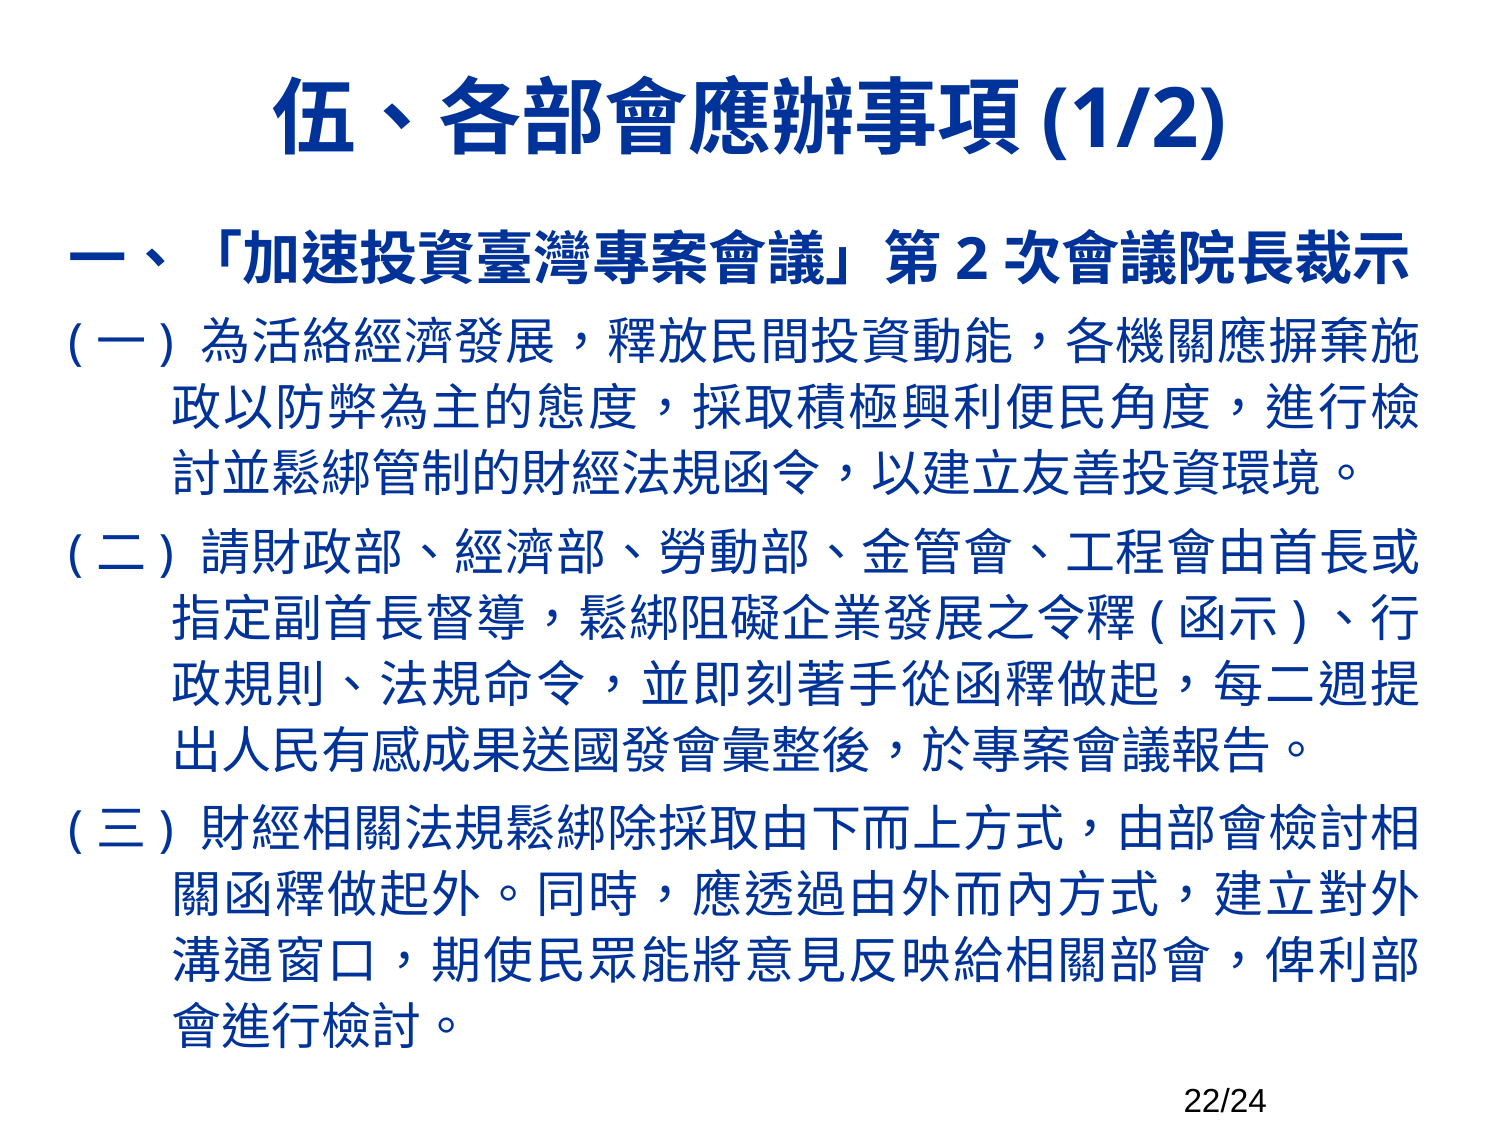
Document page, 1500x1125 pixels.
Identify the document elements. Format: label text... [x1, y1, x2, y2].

text_box 一、「加速投資臺灣專案會議」第2次會議院長裁示 (一) 為活絡經濟發展，釋放民間投資動能，各機關應摒棄施政以防弊為主的態度，採取積極興利便民角度，進行檢討並鬆綁管制的財經法規函令，以建立友善投資環境。 (二) 請財政部、經濟部、勞動部、金管會、工程會由首長或指定副首長督導，鬆綁阻礙企業發展之令釋(函示)、行政規則、法規命令，並即刻著手從函釋做起，每二週提出人民有感成果送國發會彙整後，於專案會議報告。 (三) 財經相關法規鬆綁除採取由下而上方式，由部會檢討相關函釋做起外。同時，應透過由外而內方式，建立對外溝通窗口，期使民眾能將意見反映給相關部會，俾利部會進行檢討。 [53, 196, 1436, 1103]
text_box 伍、各部會應辦事項(1/2) [0, 33, 1500, 185]
